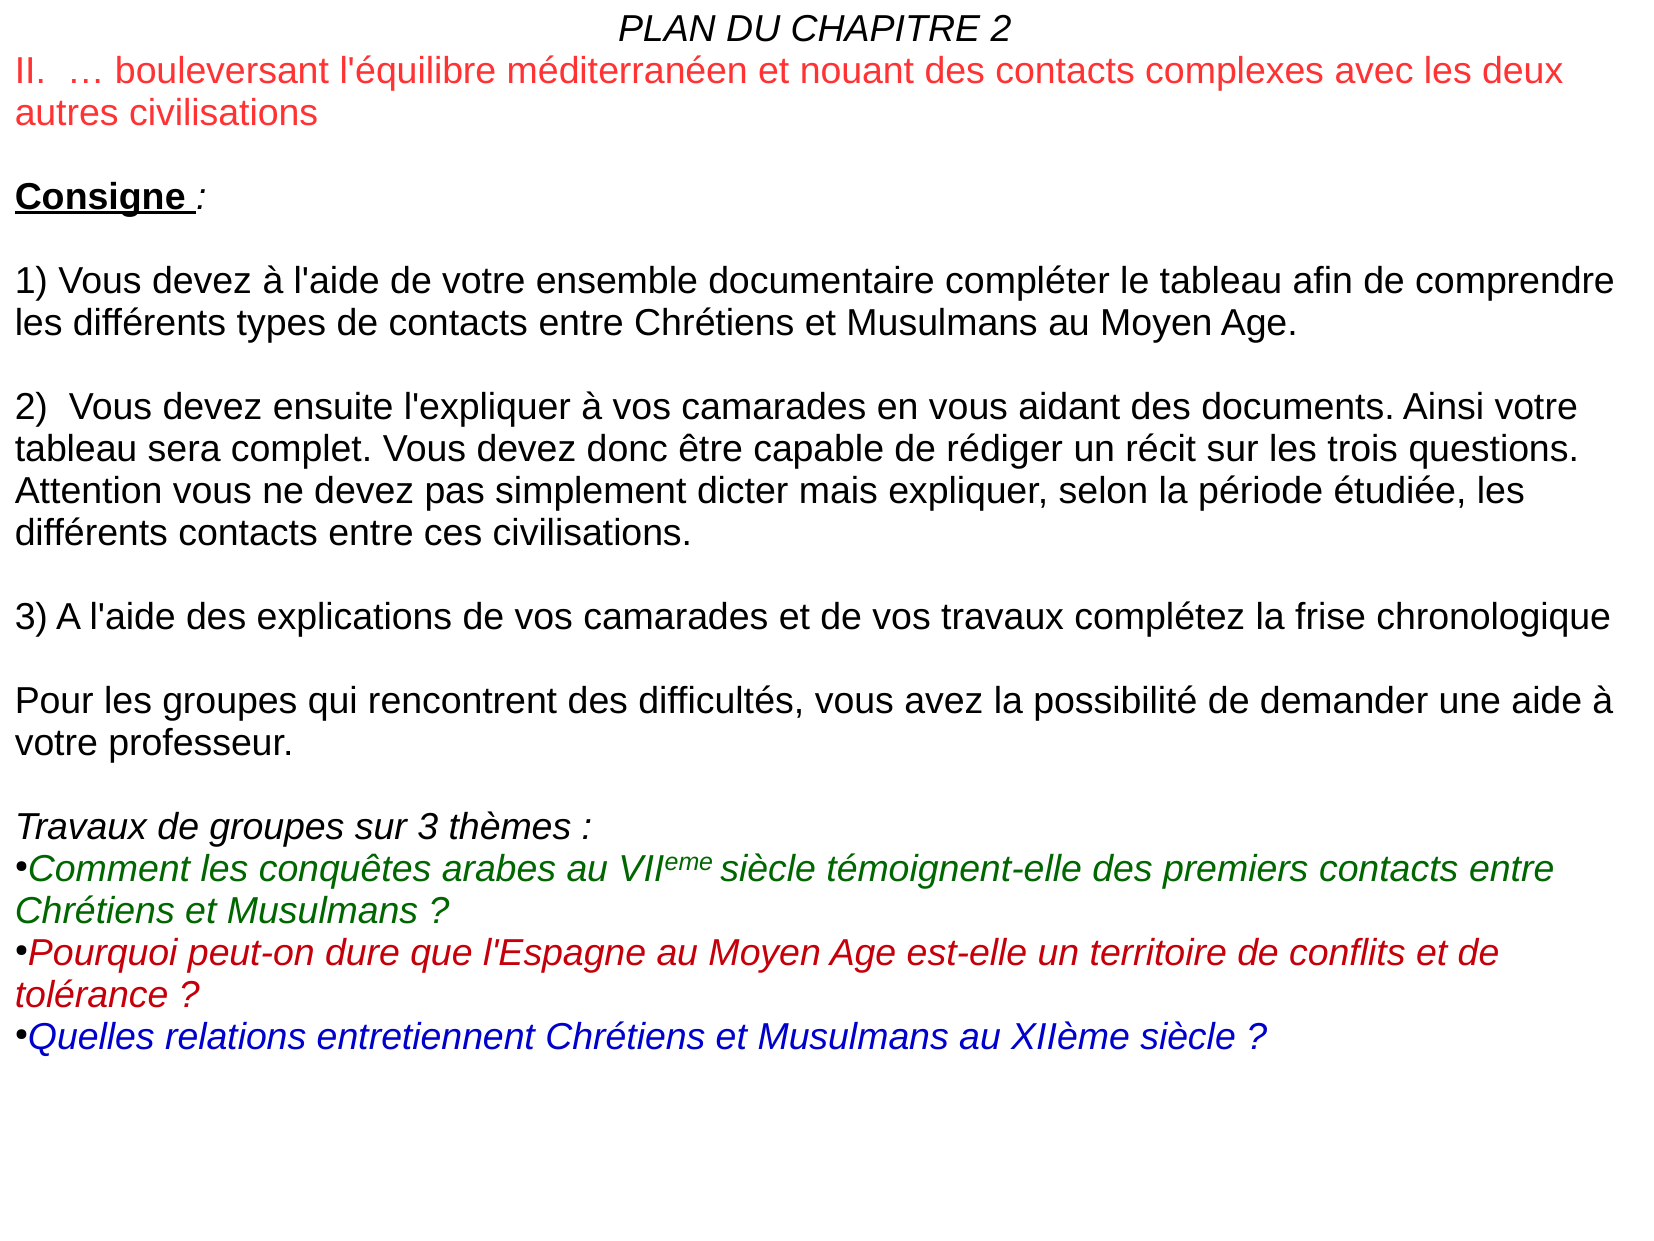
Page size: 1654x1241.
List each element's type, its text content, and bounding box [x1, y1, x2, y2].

text_box [602, 673, 1087, 744]
text_box PLAN DU CHAPITRE 2 II. … bouleversant l'équilibre méditerranéen et nouant des contacts complexes avec les deux autres civilisations Consigne : 1) Vous devez à l'aide de votre ensemble documentaire compléter le tableau afin de comprendre les différents types de contacts entre Chrétiens et Musulmans au Moyen Age. 2) Vous devez ensuite l'expliquer à vos camarades en vous aidant des documents. Ainsi votre tableau sera complet. Vous devez donc être capable de rédiger un récit sur les trois questions. Attention vous ne devez pas simplement dicter mais expliquer, selon la période étudiée, les différents contacts entre ces civilisations. 3) A l'aide des explications de vos camarades et de vos travaux complétez la frise chronologique Pour les groupes qui rencontrent des difficultés, vous avez la possibilité de demander une aide à votre professeur. Travaux de groupes sur 3 thèmes : Comment les conquêtes arabes au VIIeme siècle témoignent-elle des premiers contacts entre Chrétiens et Musulmans ? Pourquoi peut-on dure que l'Espagne au Moyen Age est-elle un territoire de conflits et de tolérance ? Quelles relations entretiennent Chrétiens et Musulmans au XIIème siècle ? [0, 0, 1654, 1191]
